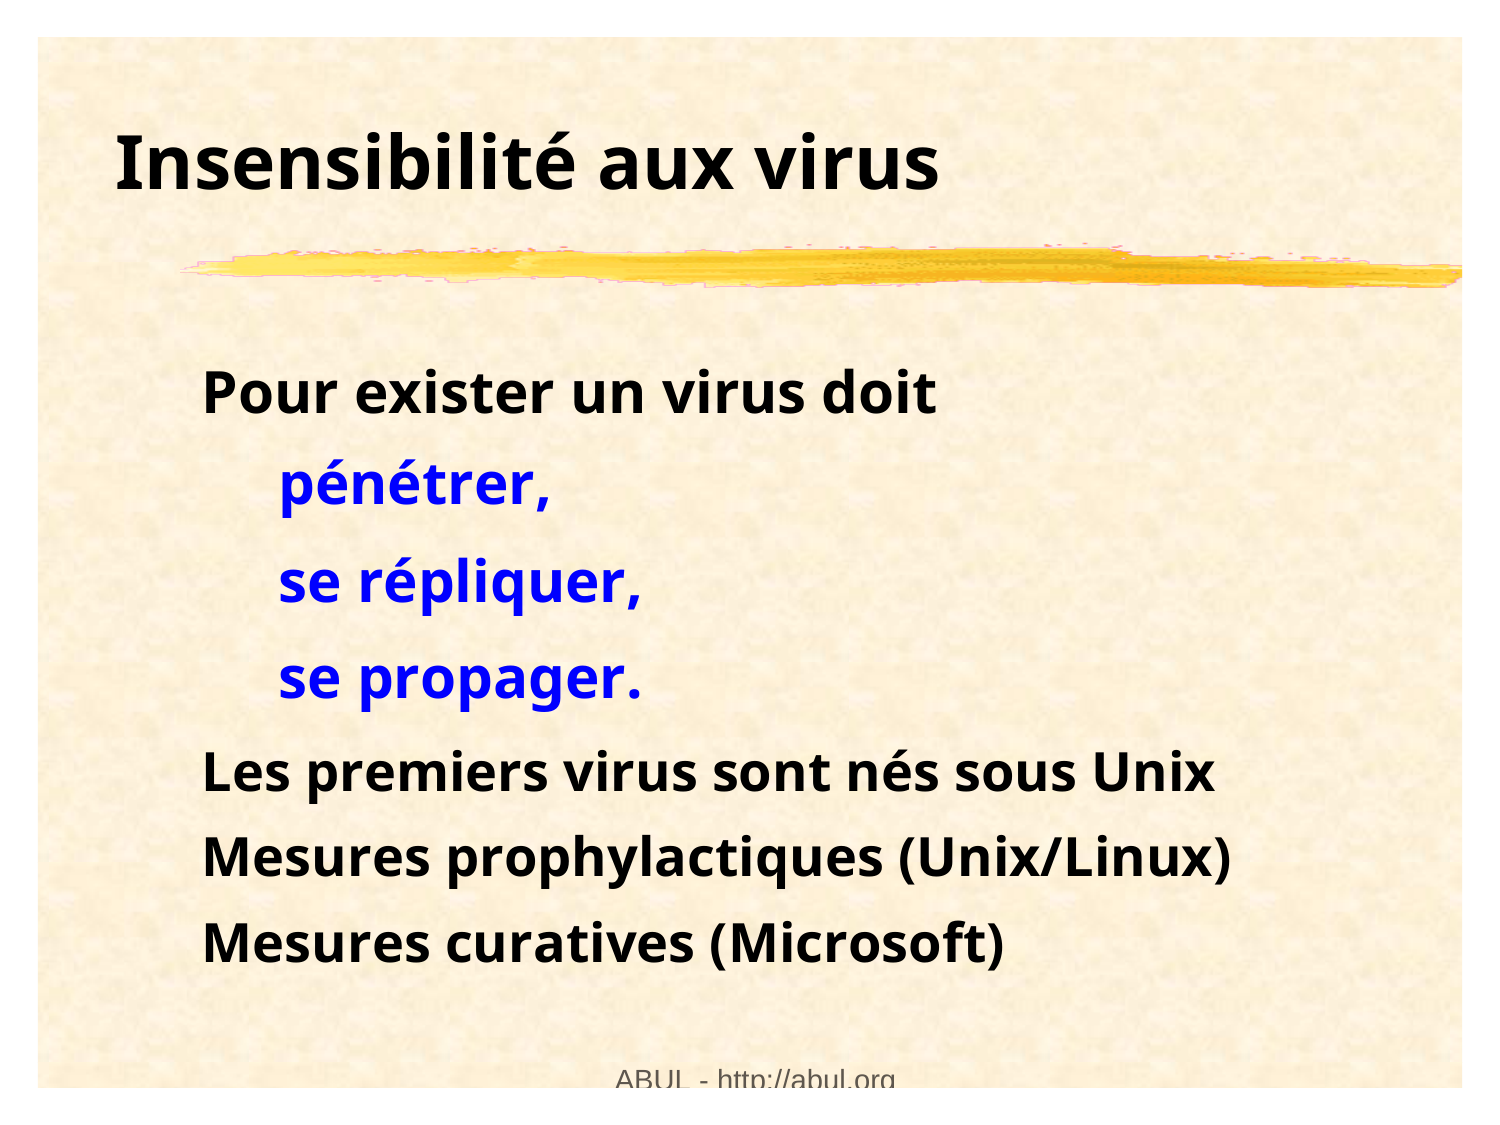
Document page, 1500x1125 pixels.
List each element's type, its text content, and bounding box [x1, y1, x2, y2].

picture [883, 1076, 891, 1088]
picture [620, 1073, 627, 1082]
picture [618, 1084, 630, 1088]
picture [639, 1072, 648, 1078]
picture [37, 37, 1463, 1088]
picture [754, 1076, 761, 1088]
picture [858, 1076, 866, 1088]
list Pour exister un virus doit pénétrer, se répliquer, se propager. Les premiers virus sont nés sous Unix Mesures prophylactiques (Unix/Linux) Mesures curatives (Microsoft) [169, 344, 1463, 981]
picture [639, 1081, 649, 1088]
picture [738, 1076, 743, 1088]
picture [794, 1082, 801, 1088]
picture [722, 1076, 729, 1088]
picture [811, 1076, 818, 1088]
title Insensibilité aux virus [101, 72, 1312, 248]
